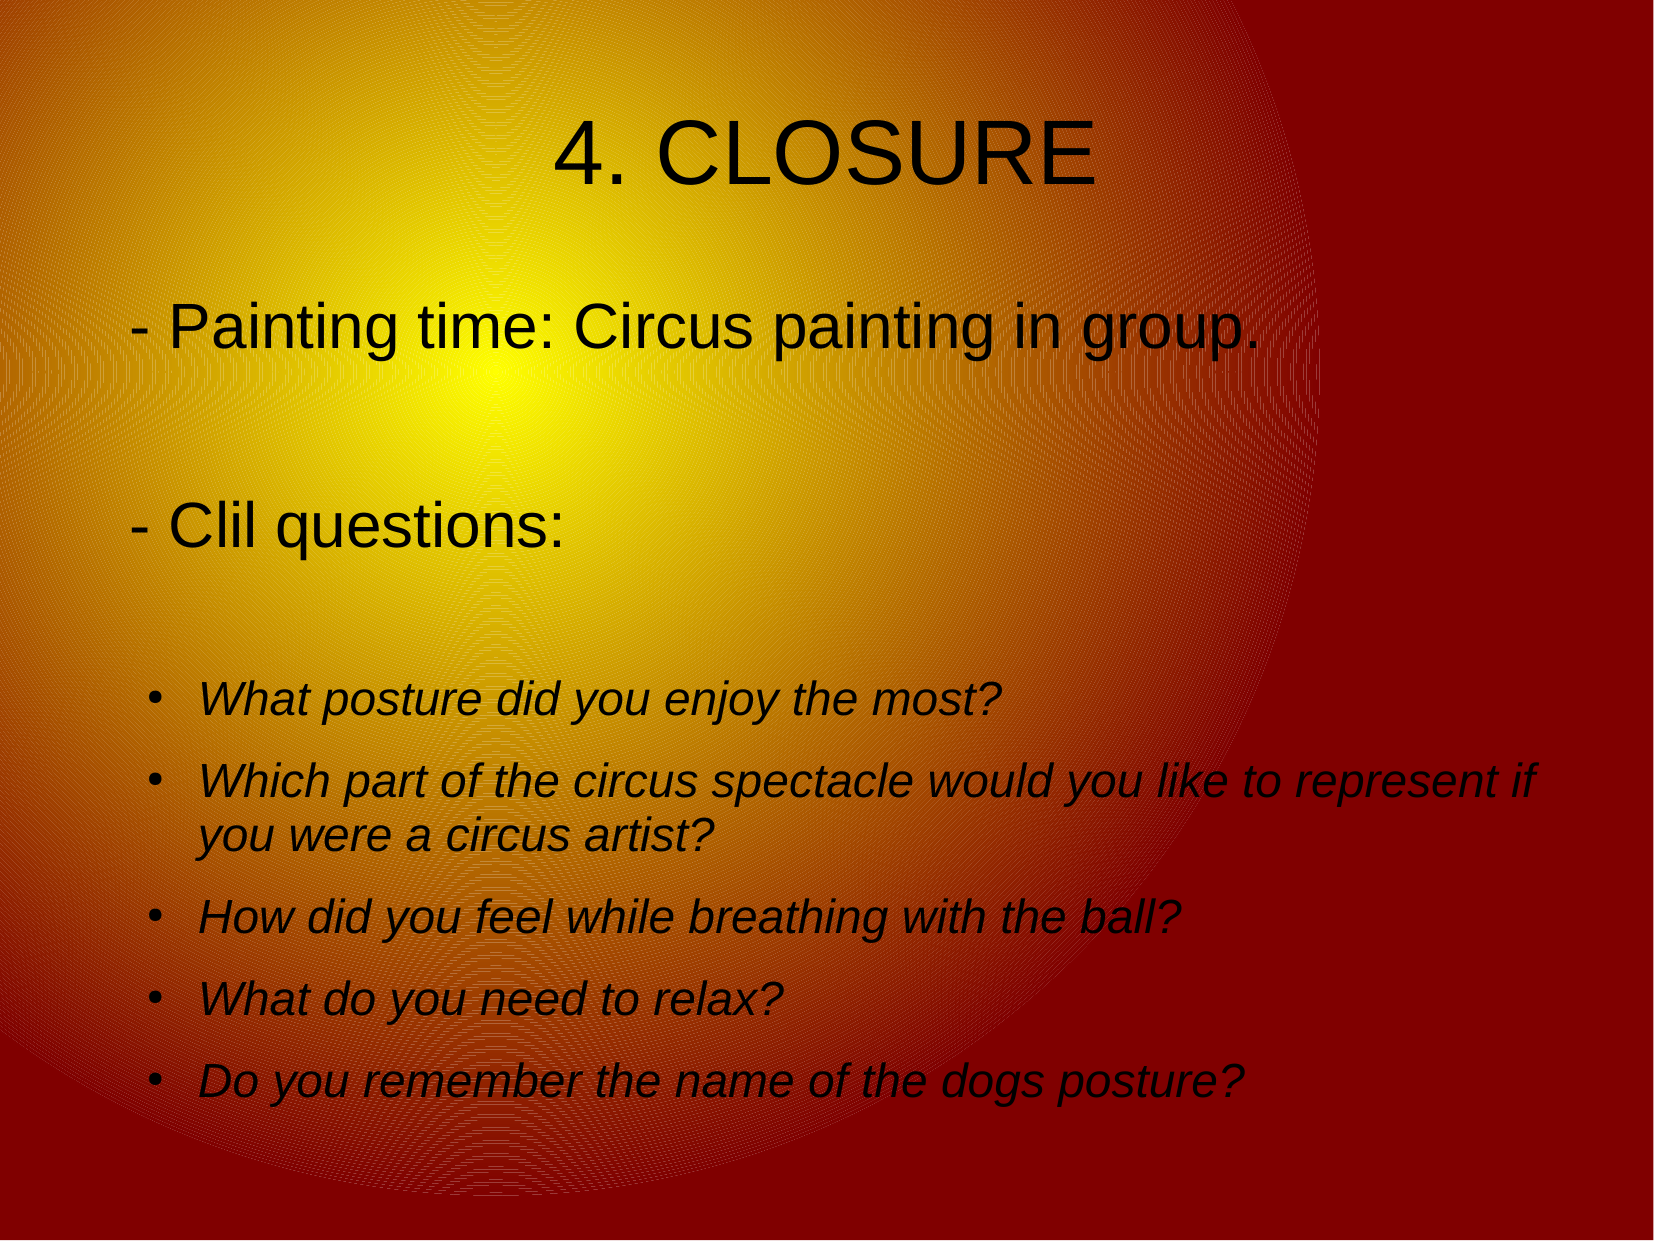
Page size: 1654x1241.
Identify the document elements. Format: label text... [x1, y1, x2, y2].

title 4. CLOSURE [82, 49, 1571, 257]
list - Painting time: Circus painting in group. - Clil questions: What posture did you enjoy the most? Which part of the circus spectacle would you like to represent if you were a circus artist? How did you feel while breathing with the ball? What do you need to relax? Do you remember the name of the dogs posture? [129, 290, 1619, 1111]
